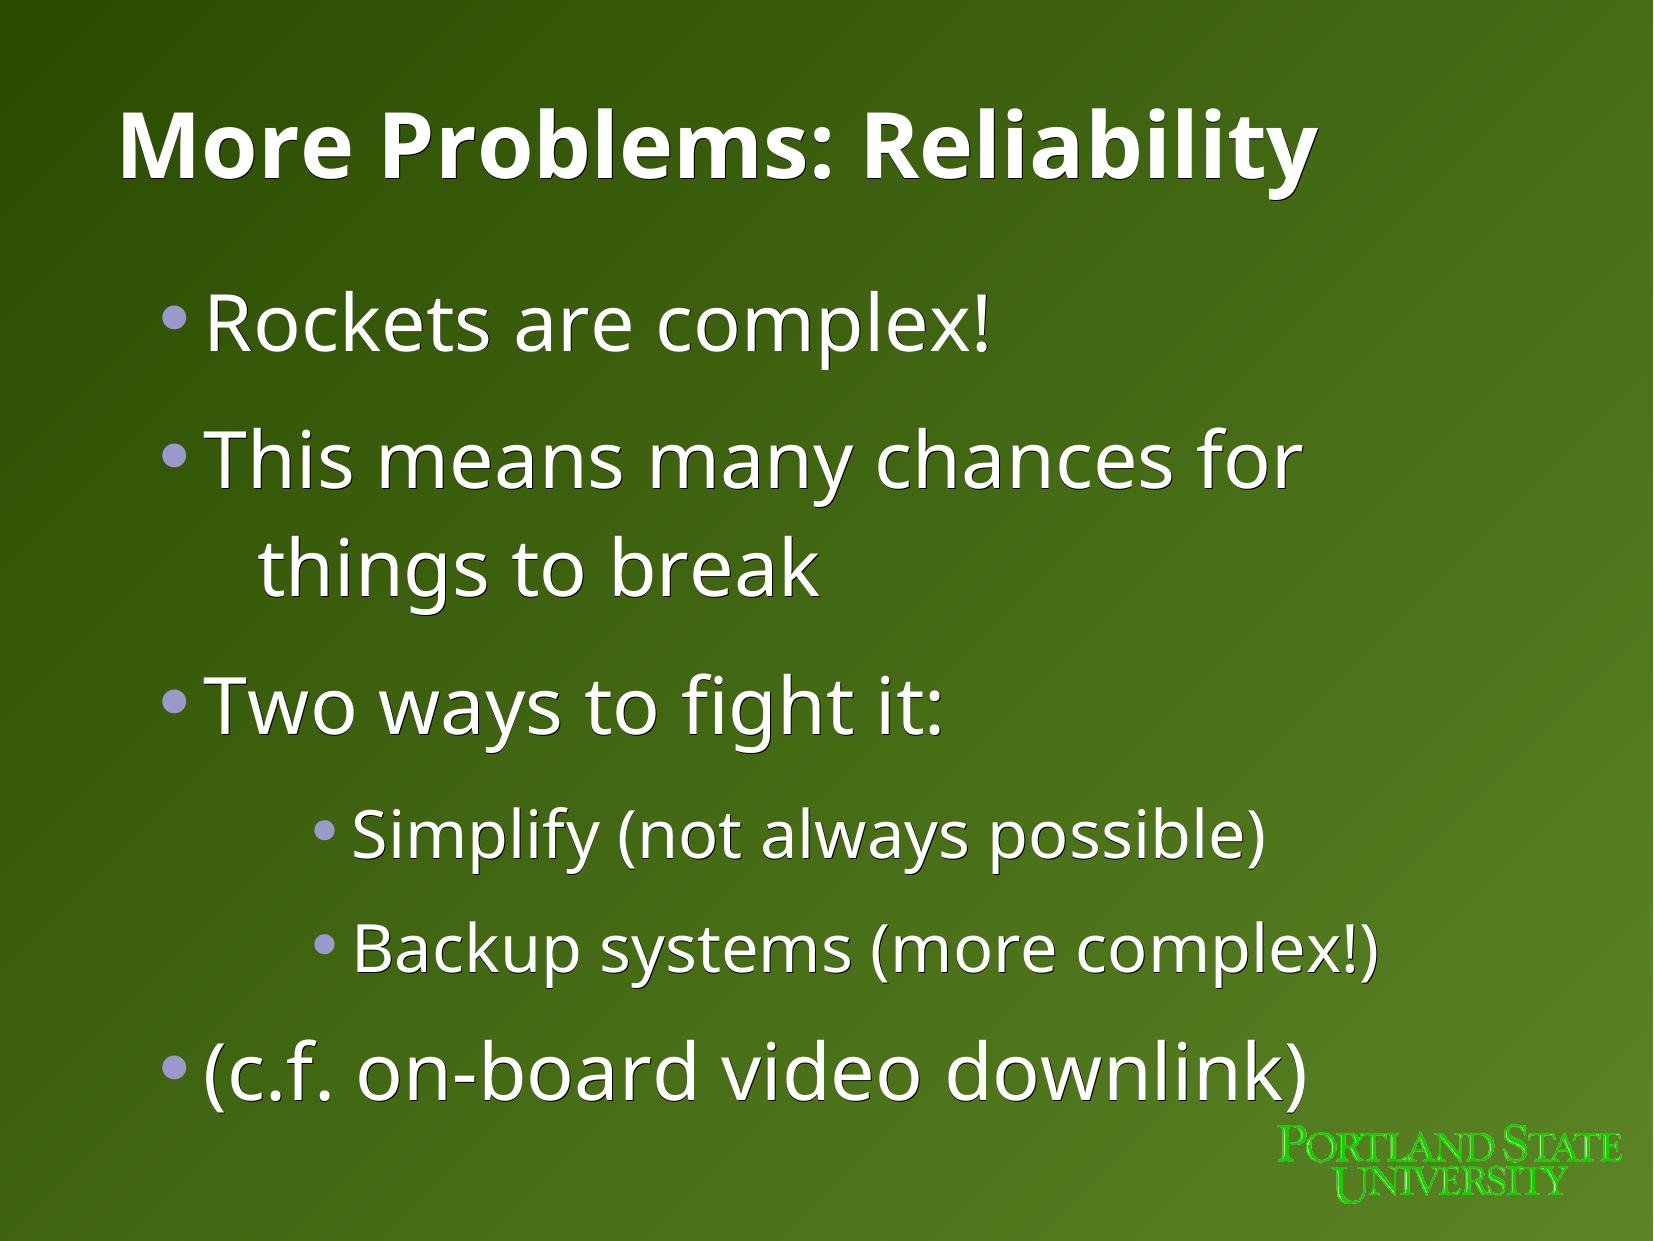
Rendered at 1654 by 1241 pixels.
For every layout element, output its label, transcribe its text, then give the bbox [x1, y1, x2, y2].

title More Problems: Reliability [115, 86, 1527, 200]
list Rockets are complex! This means many chances for things to break Two ways to fight it: Simplify (not always possible) Backup systems (more complex!) (c.f. on-board video downlink) [115, 266, 1527, 1049]
picture [1277, 1124, 1622, 1204]
